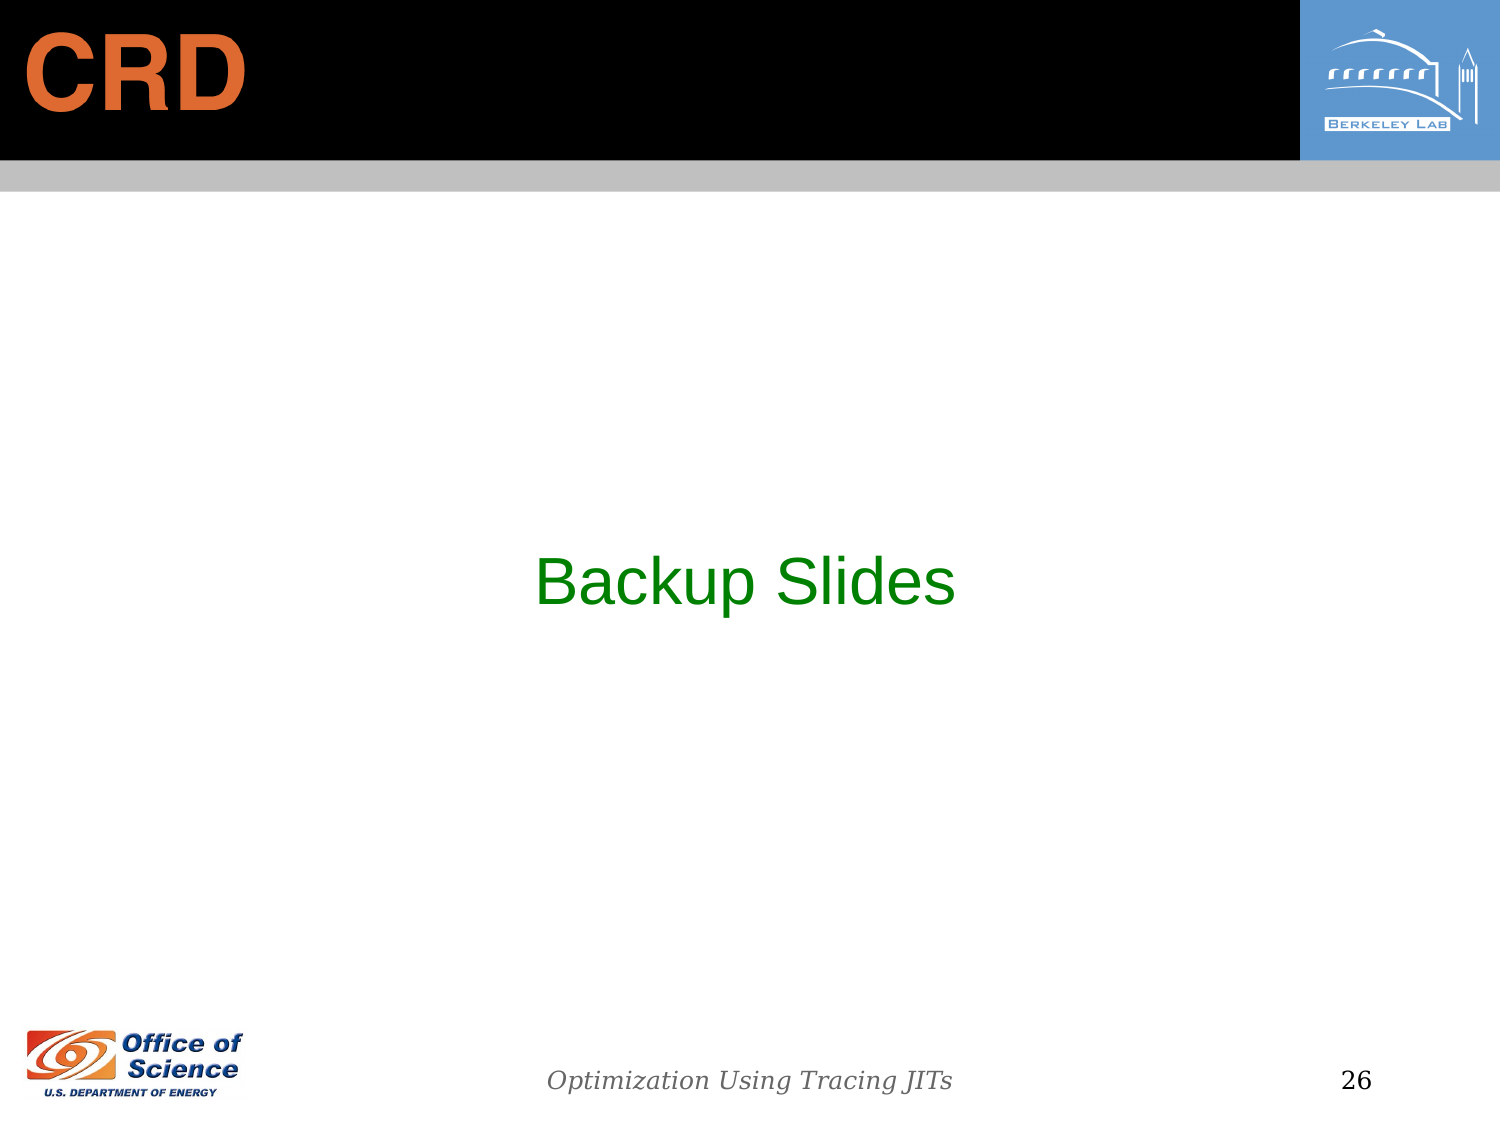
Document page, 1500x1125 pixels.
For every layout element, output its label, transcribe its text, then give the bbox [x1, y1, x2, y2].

subtitle Backup Slides [69, 163, 1422, 1000]
picture [22, 1026, 246, 1100]
picture [0, 0, 266, 149]
picture [1300, 0, 1500, 160]
